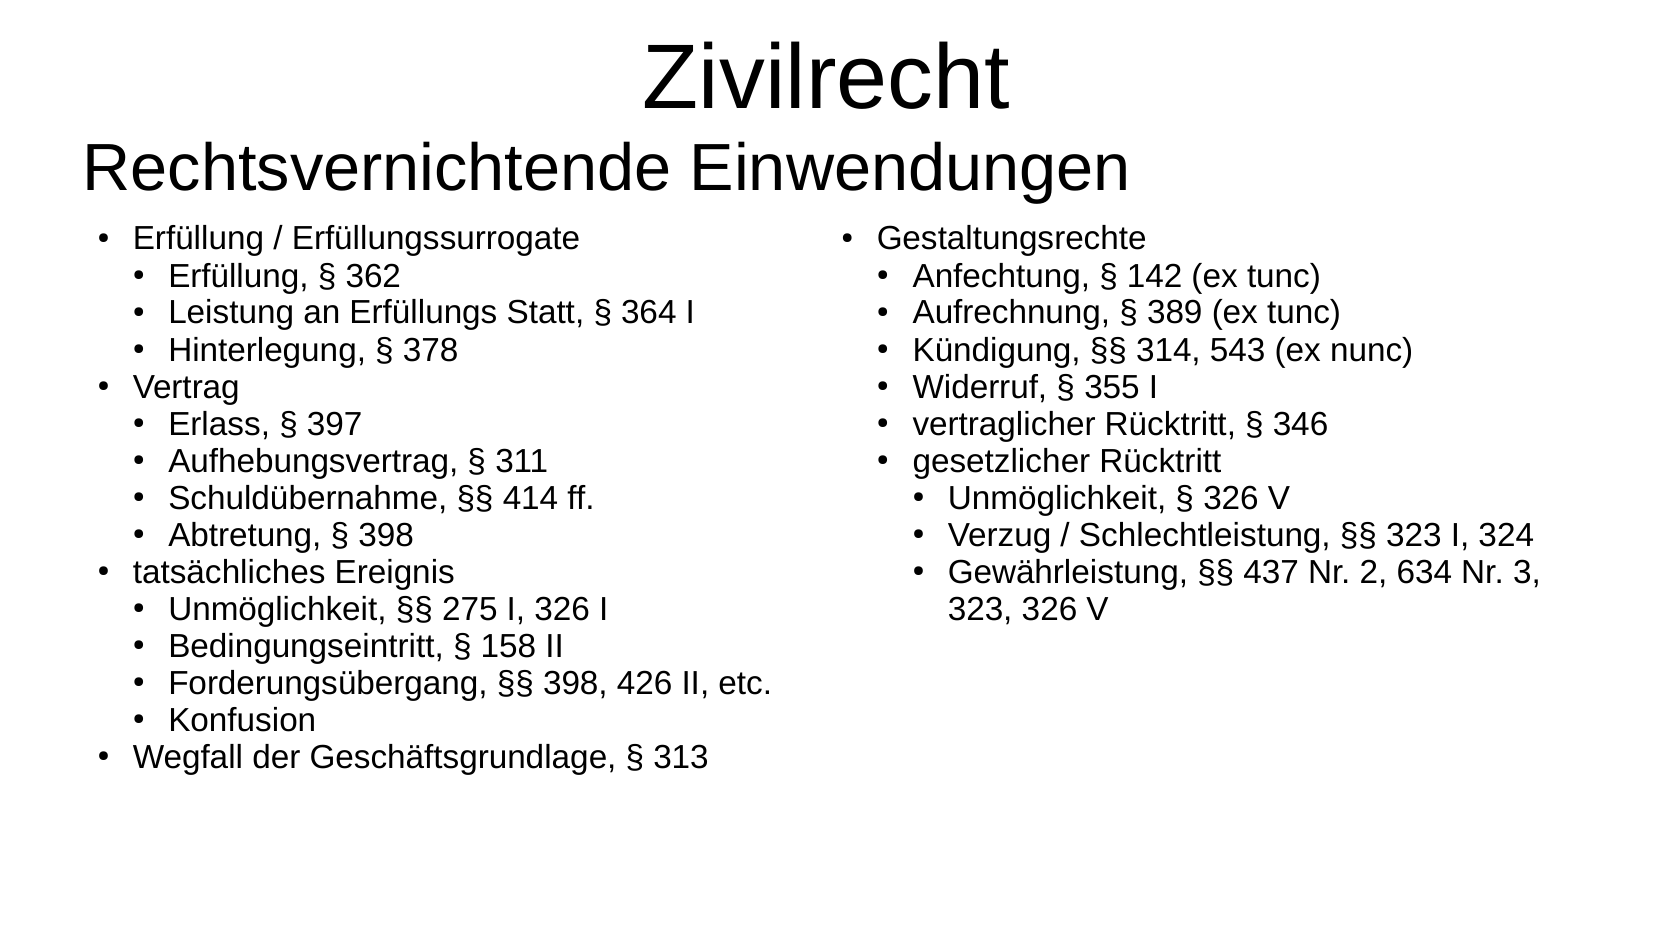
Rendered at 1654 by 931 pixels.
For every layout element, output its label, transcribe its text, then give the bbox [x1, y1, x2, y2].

text_box Erfüllung / Erfüllungssurrogate Erfüllung, § 362 Leistung an Erfüllungs Statt, § 364 I Hinterlegung, § 378 Vertrag Erlass, § 397 Aufhebungsvertrag, § 311 Schuldübernahme, §§ 414 ff. Abtretung, § 398 tatsächliches Ereignis Unmöglichkeit, §§ 275 I, 326 I Bedingungseintritt, § 158 II Forderungsübergang, §§ 398, 426 II, etc. Konfusion Wegfall der Geschäftsgrundlage, § 313 [82, 212, 827, 851]
title Zivilrecht [82, 23, 1571, 129]
text_box Gestaltungsrechte Anfechtung, § 142 (ex tunc) Aufrechnung, § 389 (ex tunc) Kündigung, §§ 314, 543 (ex nunc) Widerruf, § 355 I vertraglicher Rücktritt, § 346 gesetzlicher Rücktritt Unmöglichkeit, § 326 V Verzug / Schlechtleistung, §§ 323 I, 324 Gewährleistung, §§ 437 Nr. 2, 634 Nr. 3, 323, 326 V [826, 212, 1571, 839]
list Rechtsvernichtende Einwendungen [82, 129, 1571, 212]
